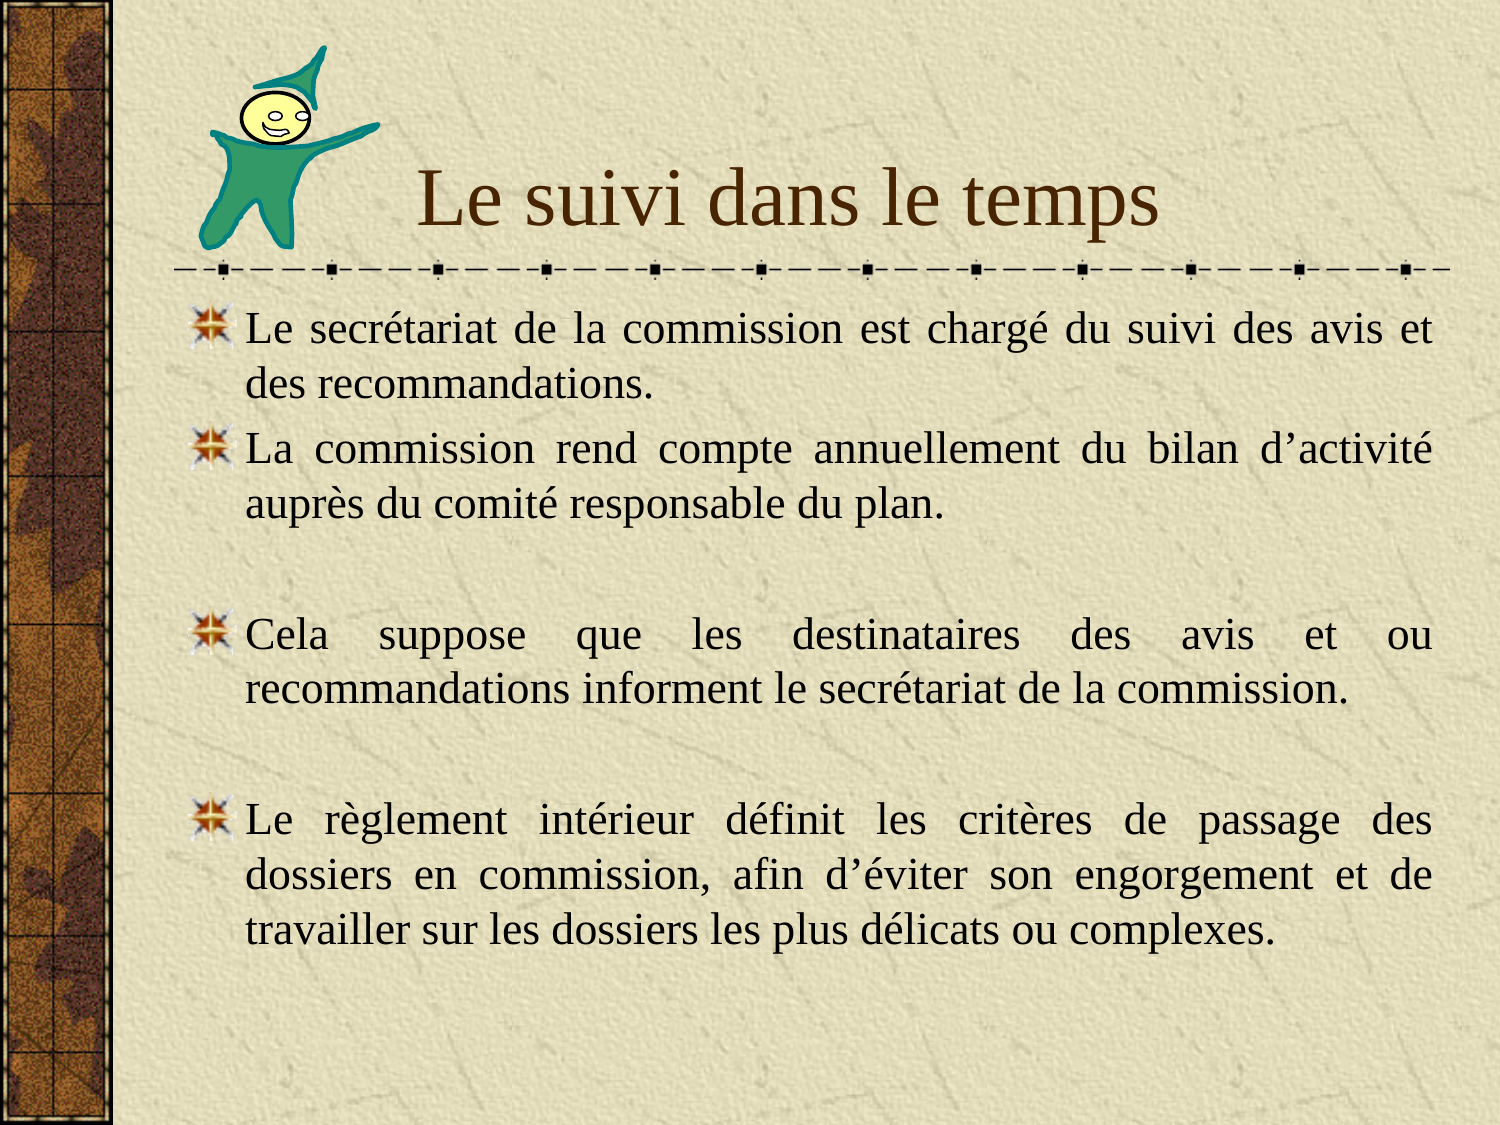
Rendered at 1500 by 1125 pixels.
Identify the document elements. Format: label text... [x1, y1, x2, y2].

title Le suivi dans le temps [401, 62, 1382, 250]
text_box [254, 47, 325, 109]
list Le secrétariat de la commission est chargé du suivi des avis et des recommandations. La commission rend compte annuellement du bilan d’activité auprès du comité responsable du plan. Cela suppose que les destinataires des avis et ou recommandations informent le secrétariat de la commission. Le règlement intérieur définit les critères de passage des dossiers en commission, afin d’éviter son engorgement et de travailler sur les dossiers les plus délicats ou complexes. [174, 289, 1449, 965]
picture [0, 0, 1500, 1125]
text_box [200, 124, 379, 249]
text_box [241, 92, 310, 144]
